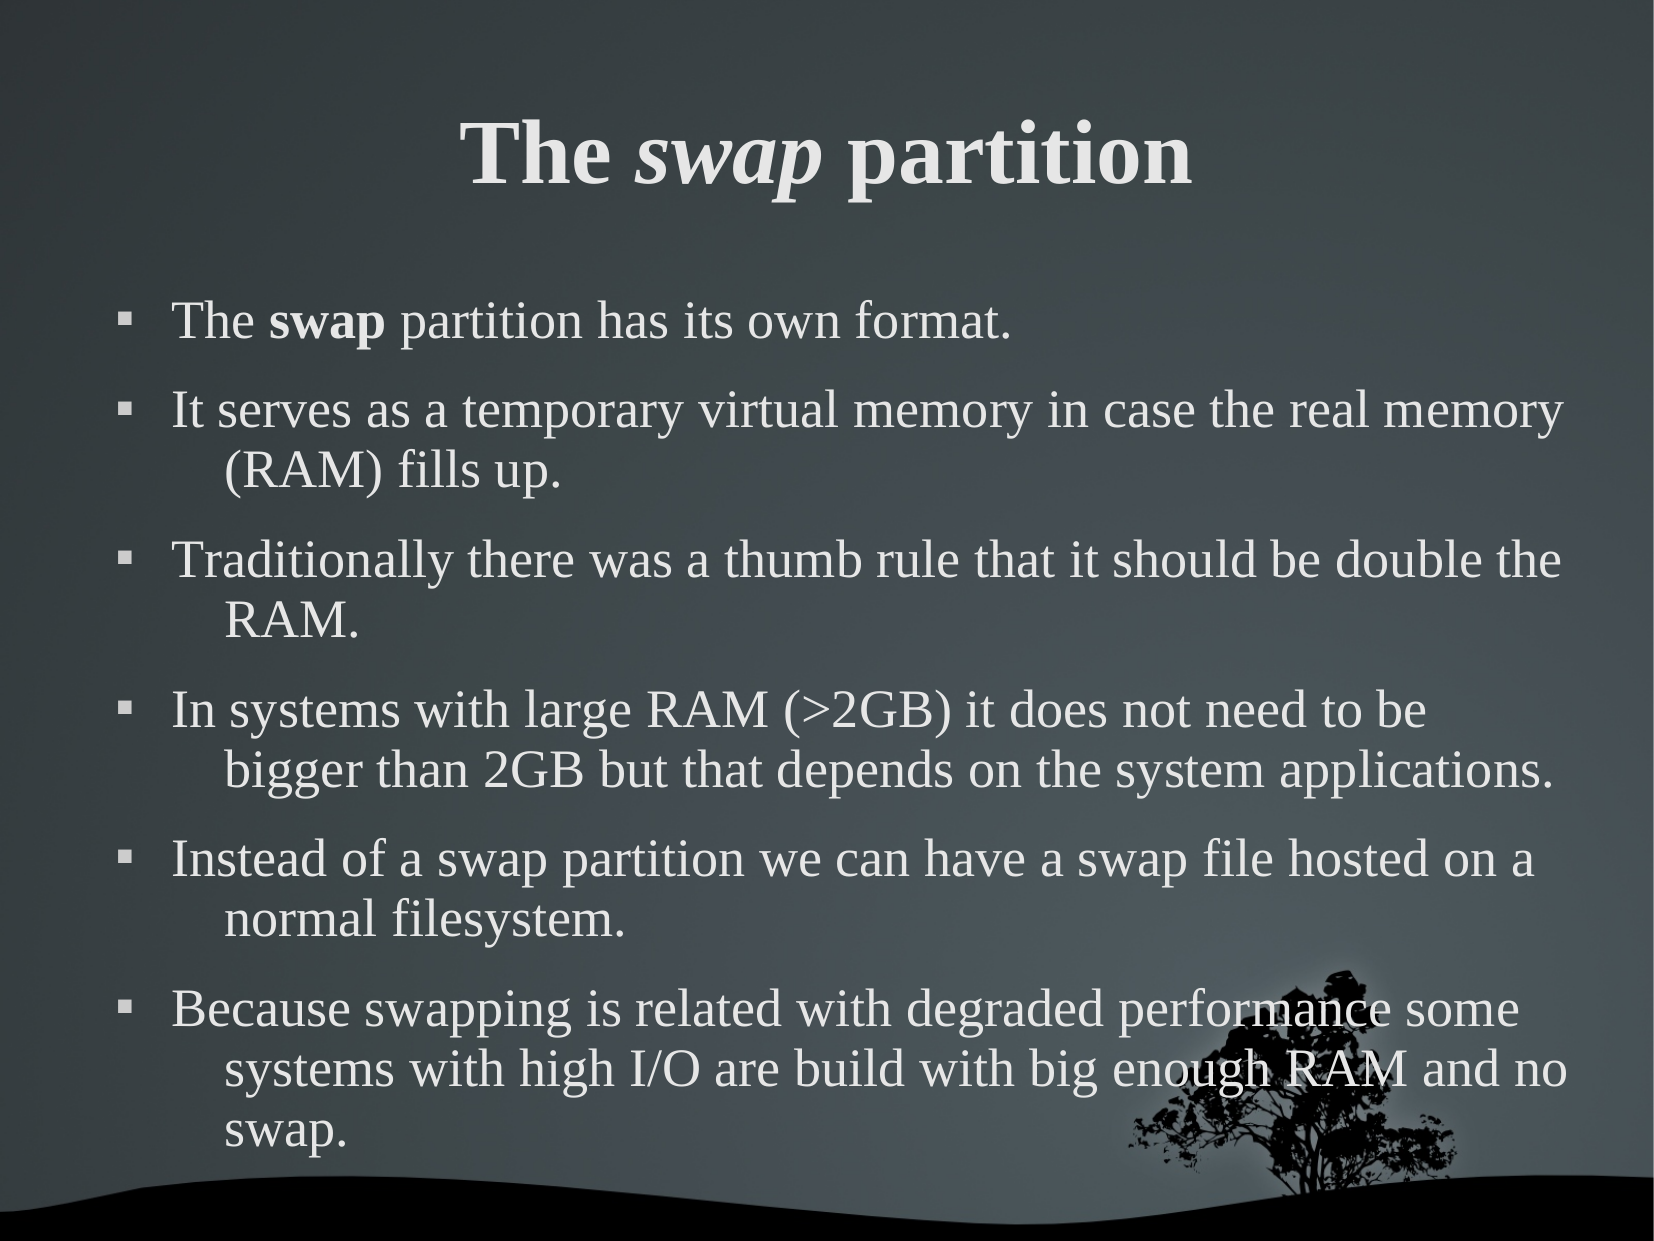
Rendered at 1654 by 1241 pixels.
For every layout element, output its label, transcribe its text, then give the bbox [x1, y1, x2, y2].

title The swap partition [82, 49, 1571, 257]
list The swap partition has its own format. It serves as a temporary virtual memory in case the real memory (RAM) fills up. Traditionally there was a thumb rule that it should be double the RAM. In systems with large RAM (>2GB) it does not need to be bigger than 2GB but that depends on the system applications. Instead of a swap partition we can have a swap file hosted on a normal filesystem. Because swapping is related with degraded performance some systems with high I/O are build with big enough RAM and no swap. [82, 290, 1571, 1194]
picture [0, 0, 1654, 1241]
